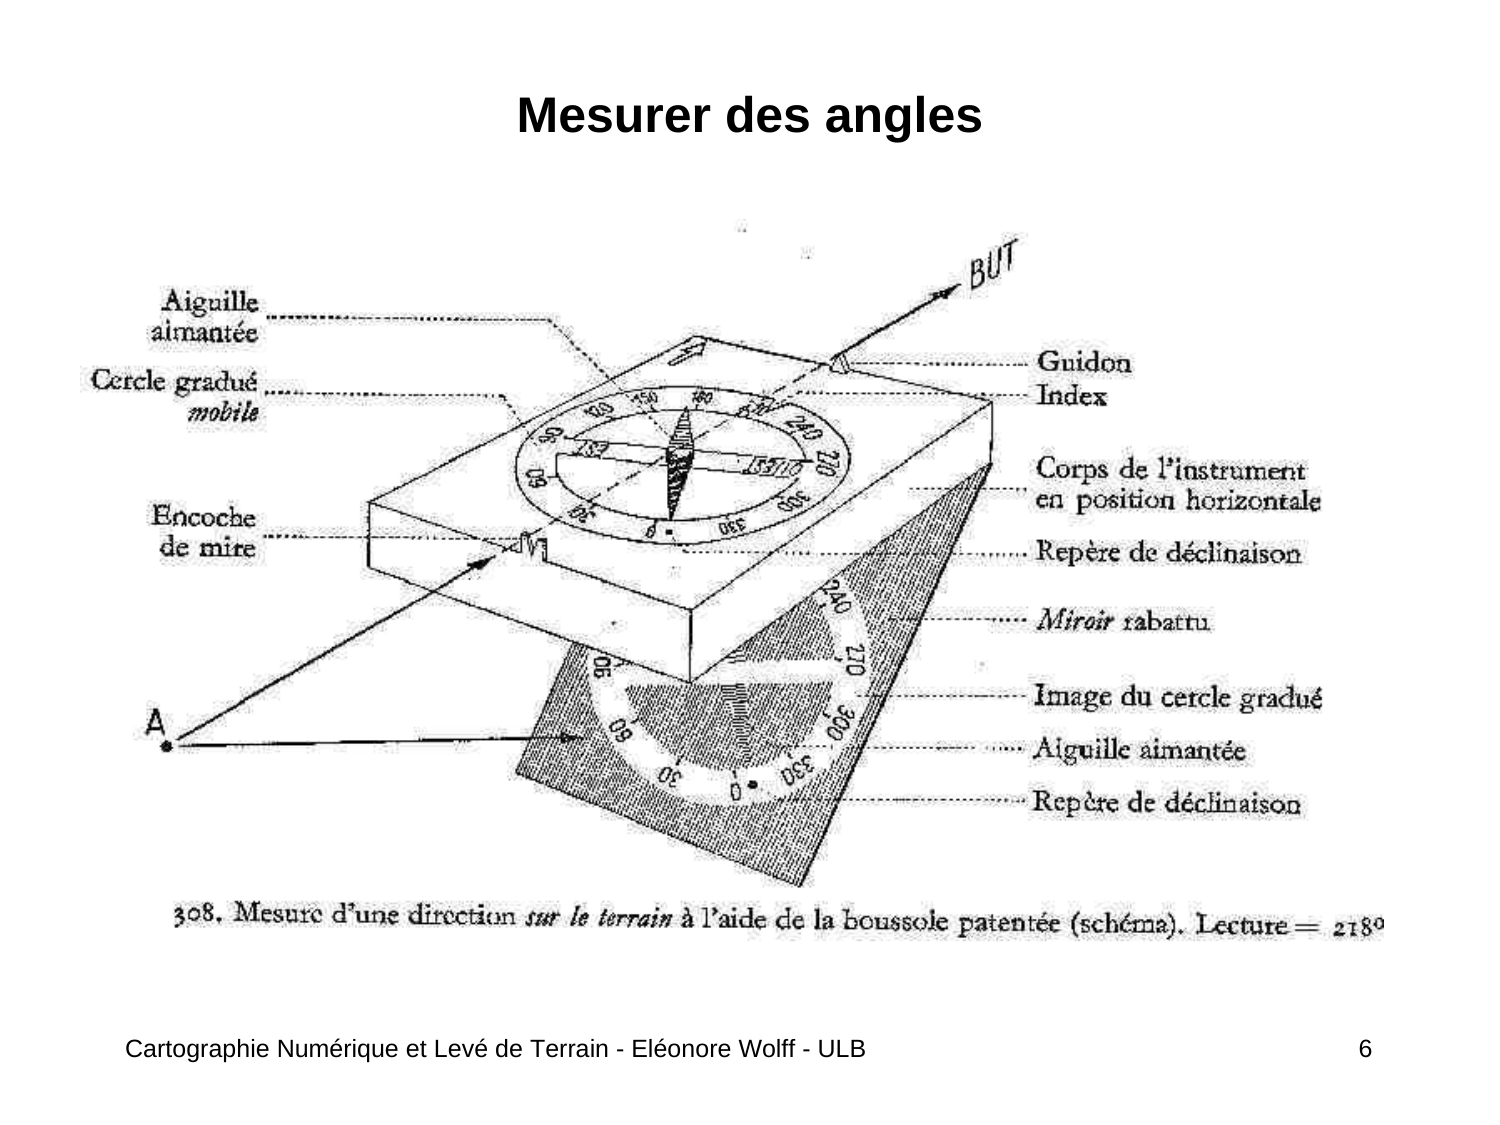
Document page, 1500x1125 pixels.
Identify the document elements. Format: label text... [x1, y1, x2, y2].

text_box Cartographie Numérique et Levé de Terrain - Eléonore Wolff - ULB [110, 1024, 1271, 1100]
picture [80, 219, 1384, 943]
title Mesurer des angles [112, 68, 1388, 157]
text_box <number> [1279, 1024, 1388, 1100]
